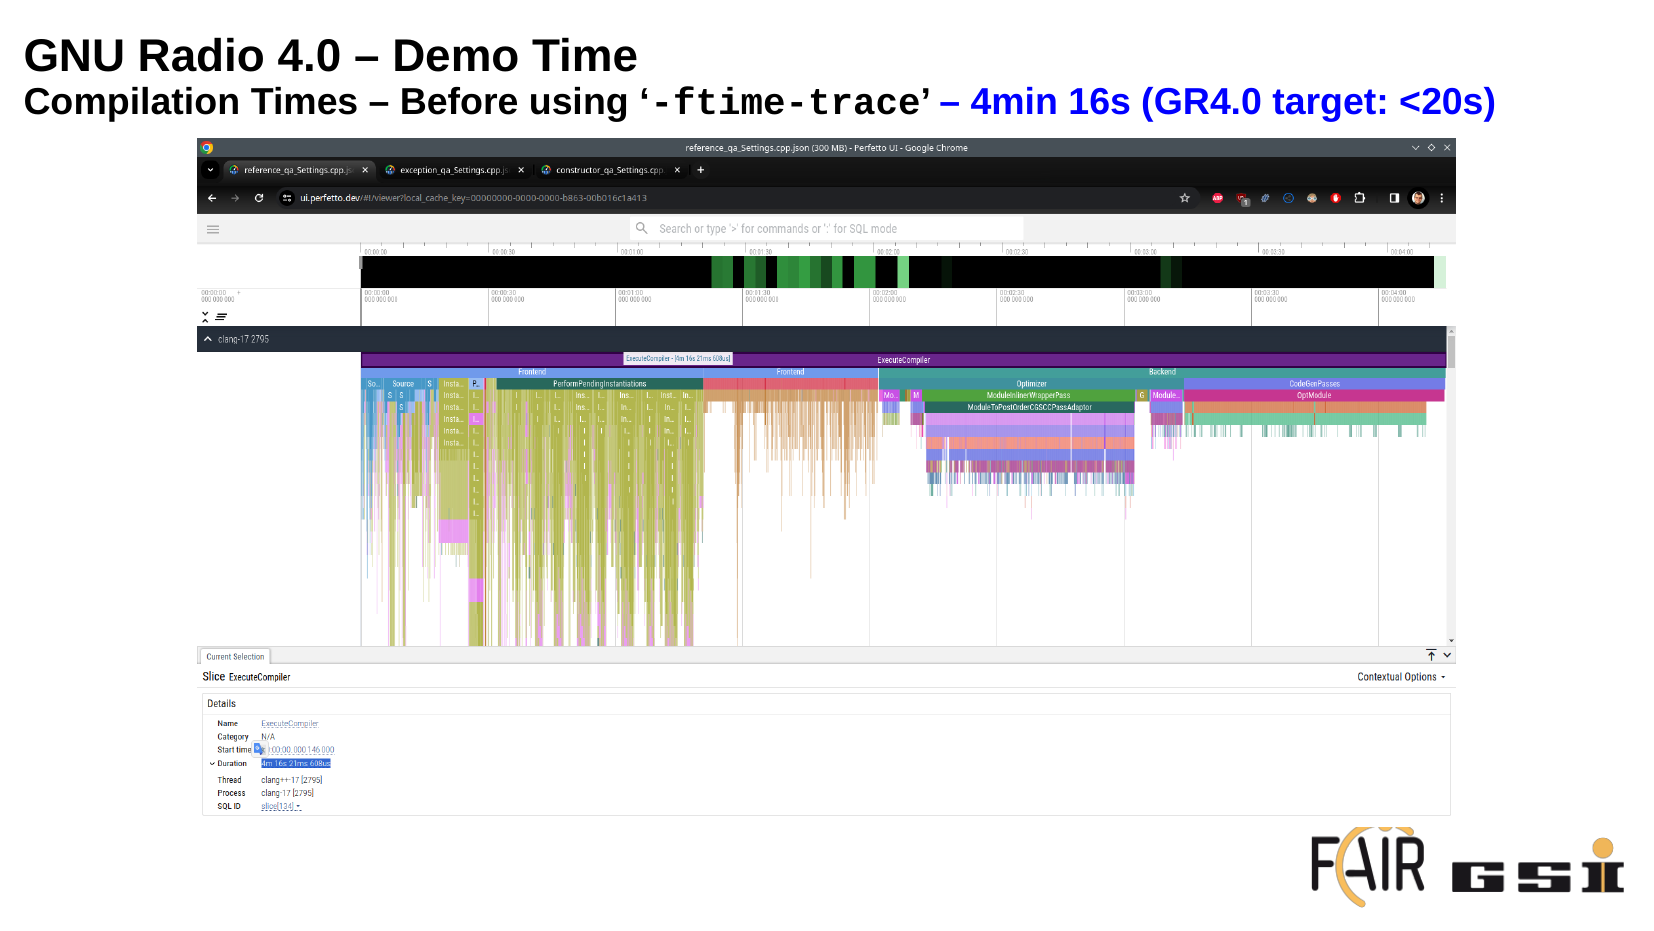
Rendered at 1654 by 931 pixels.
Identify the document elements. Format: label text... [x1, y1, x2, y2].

picture [197, 138, 1456, 910]
picture [1451, 836, 1626, 895]
title GNU Radio 4.0 – Demo Time Compilation Times – Before using ‘-ftime-trace’ – 4min 16s (GR4.0 target: <20s) [23, 29, 1638, 127]
